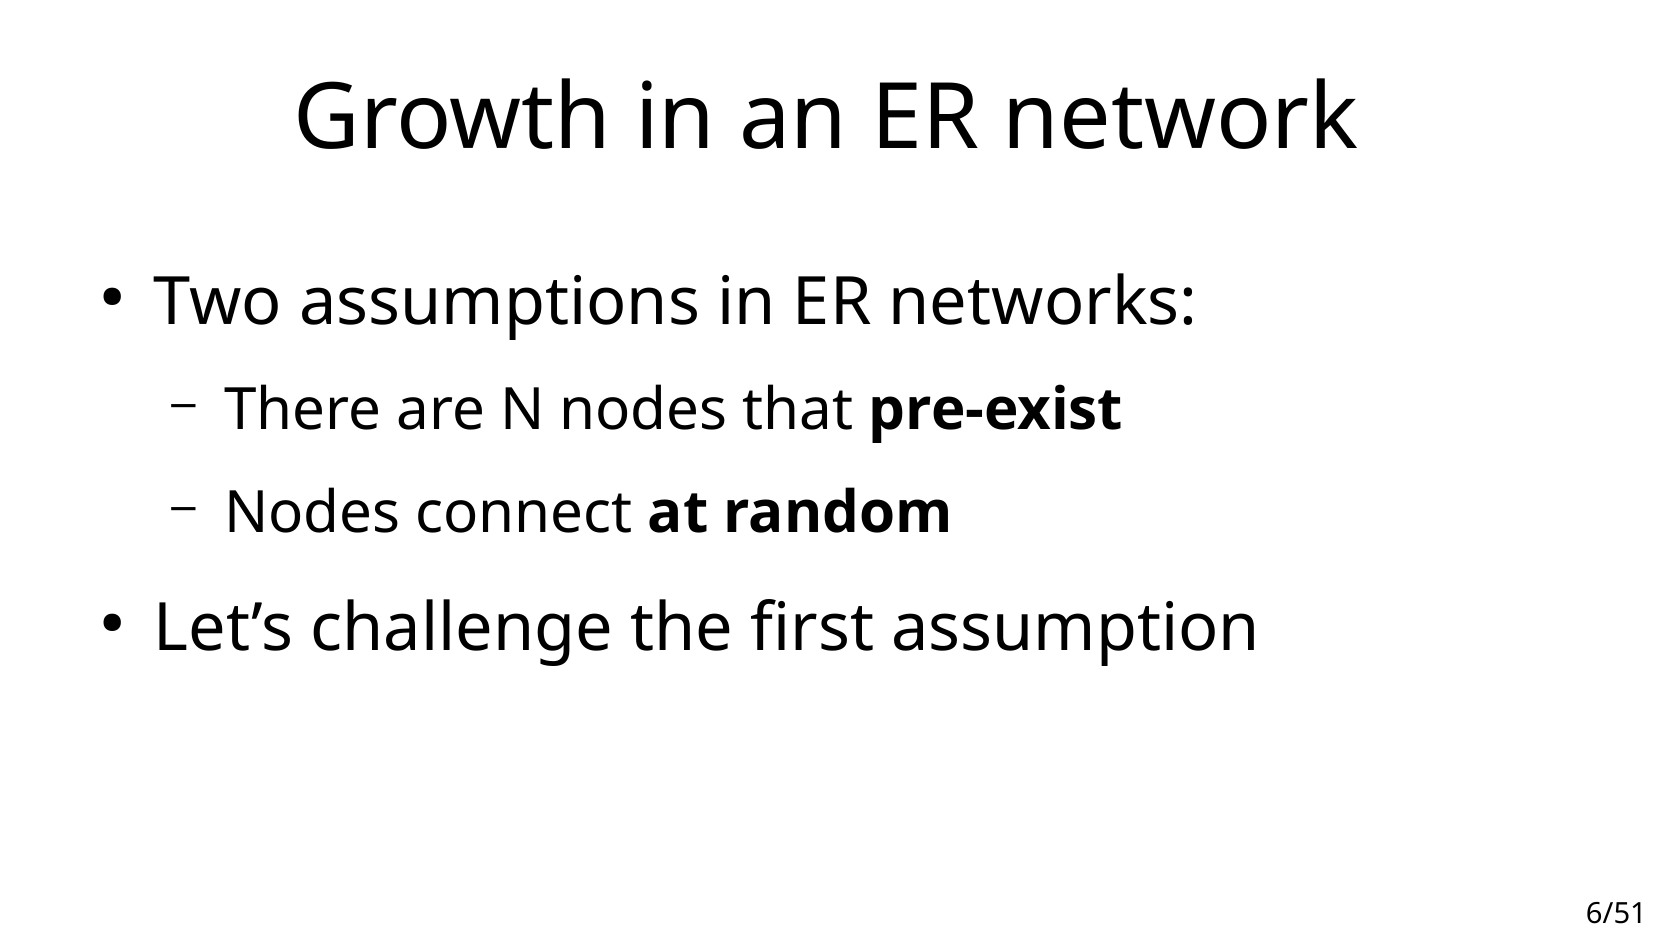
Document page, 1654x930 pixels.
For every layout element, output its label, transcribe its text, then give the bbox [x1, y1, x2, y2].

list Two assumptions in ER networks: There are N nodes that pre-exist Nodes connect at random Let’s challenge the first assumption [82, 252, 1571, 793]
title Growth in an ER network [82, 1, 1571, 225]
